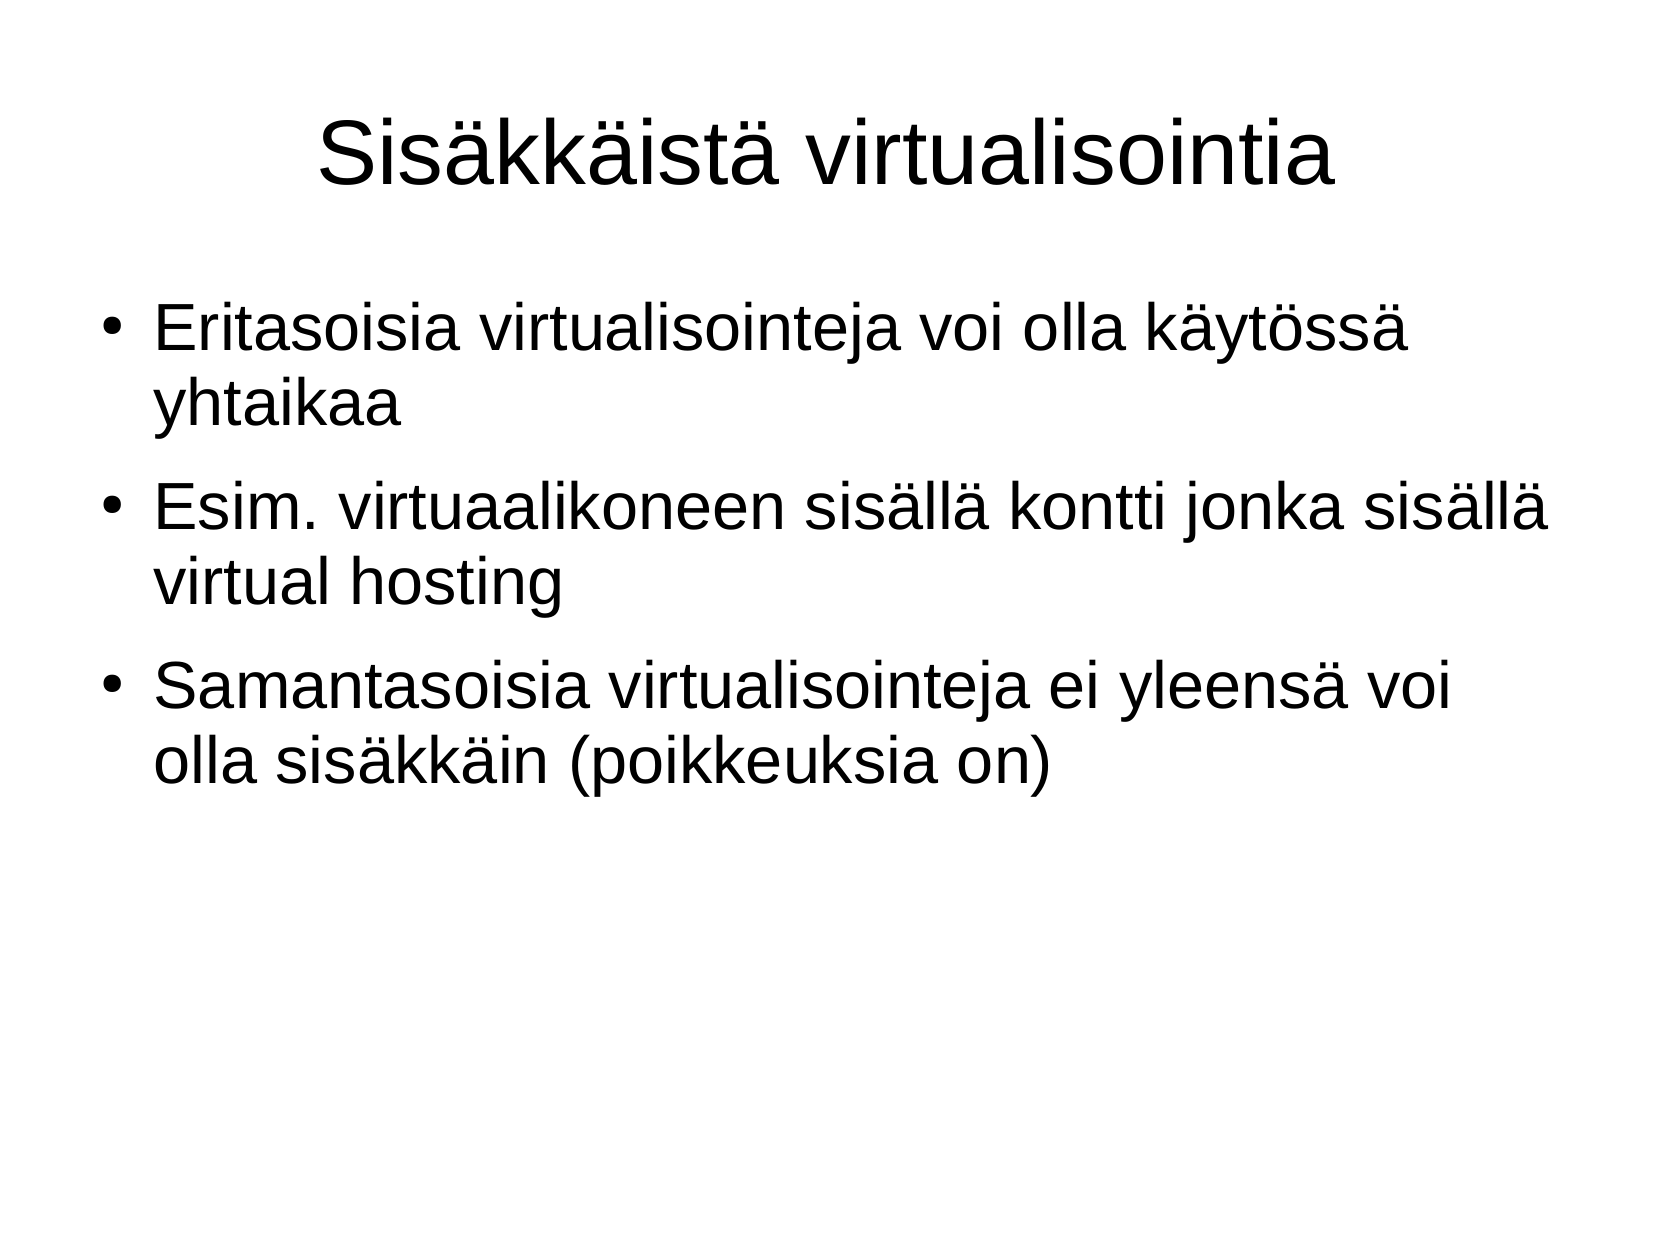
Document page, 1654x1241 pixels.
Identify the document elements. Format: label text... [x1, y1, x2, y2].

title Sisäkkäistä virtualisointia [82, 49, 1571, 257]
list Eritasoisia virtualisointeja voi olla käytössä yhtaikaa Esim. virtuaalikoneen sisällä kontti jonka sisällä virtual hosting Samantasoisia virtualisointeja ei yleensä voi olla sisäkkäin (poikkeuksia on) [82, 290, 1571, 1010]
